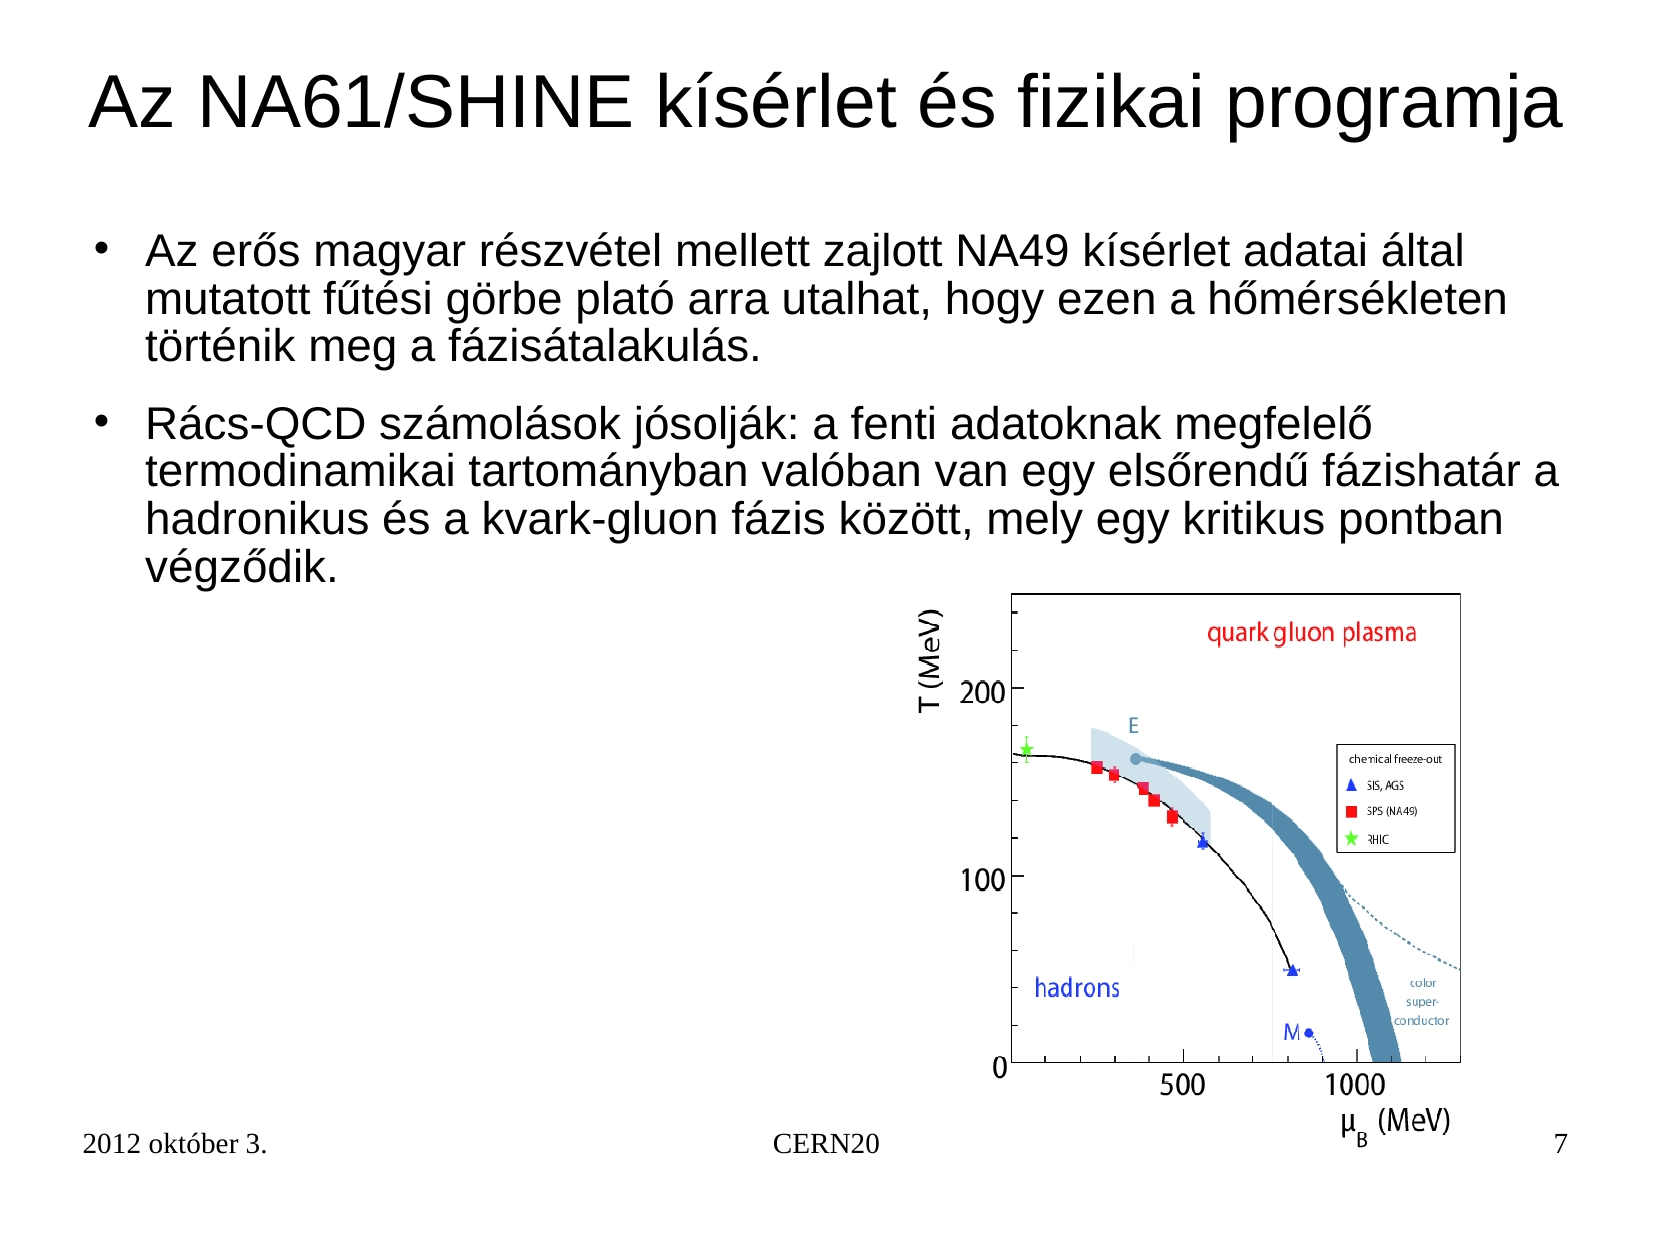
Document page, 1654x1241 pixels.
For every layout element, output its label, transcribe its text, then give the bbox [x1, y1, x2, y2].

picture [913, 560, 1477, 1152]
list Az erős magyar részvétel mellett zajlott NA49 kísérlet adatai által mutatott fűtési görbe plató arra utalhat, hogy ezen a hőmérsékleten történik meg a fázisátalakulás. Rács-QCD számolások jósolják: a fenti adatoknak megfelelő termodinamikai tartományban valóban van egy elsőrendű fázishatár a hadronikus és a kvark-gluon fázis között, mely egy kritikus pontban végződik. [76, 147, 1565, 655]
title Az NA61/SHINE kísérlet és fizikai programja [29, 0, 1625, 207]
